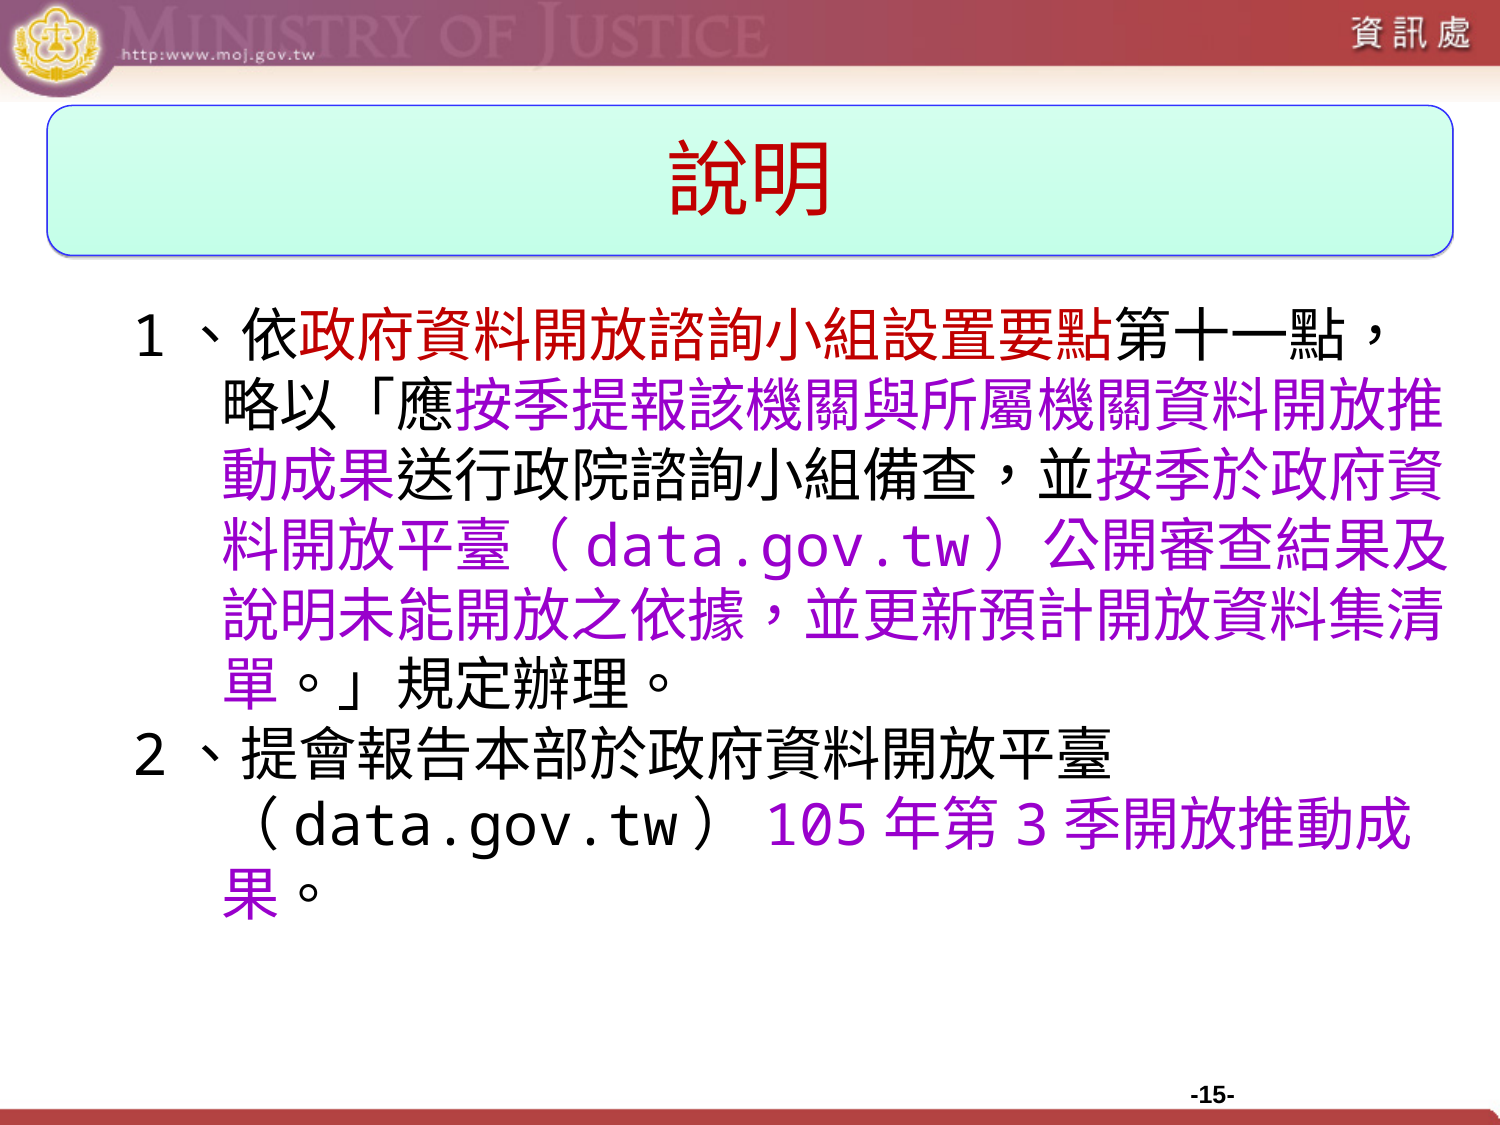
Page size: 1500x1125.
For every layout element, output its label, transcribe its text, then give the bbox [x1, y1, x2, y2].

list 1、依政府資料開放諮詢小組設置要點第十一點，略以「應按季提報該機關與所屬機關資料開放推動成果送行政院諮詢小組備查，並按季於政府資料開放平臺（data.gov.tw）公開審查結果及說明未能開放之依據，並更新預計開放資料集清單。」規定辦理。 2、提會報告本部於政府資料開放平臺（data.gov.tw）105年第3季開放推動成果。 [29, 290, 1471, 1083]
text_box [47, 105, 1453, 256]
text_box -15- [1175, 1070, 1488, 1109]
text_box 說明 [54, 113, 1446, 248]
